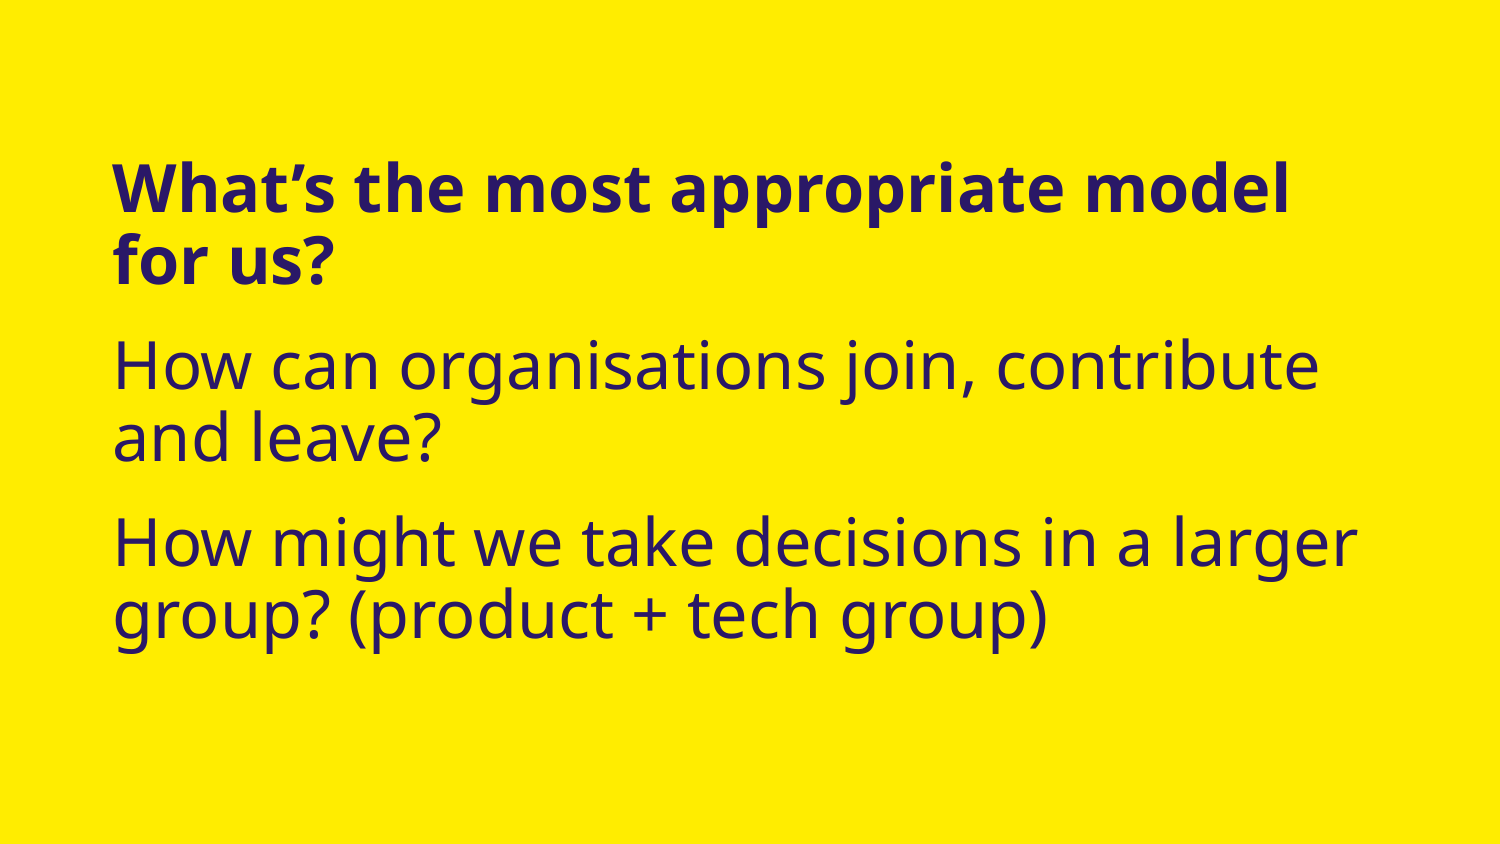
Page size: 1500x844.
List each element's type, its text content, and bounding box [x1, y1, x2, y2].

text_box What’s the most appropriate model for us? How can organisations join, contribute and leave? How might we take decisions in a larger group? (product + tech group) [112, 154, 1415, 701]
